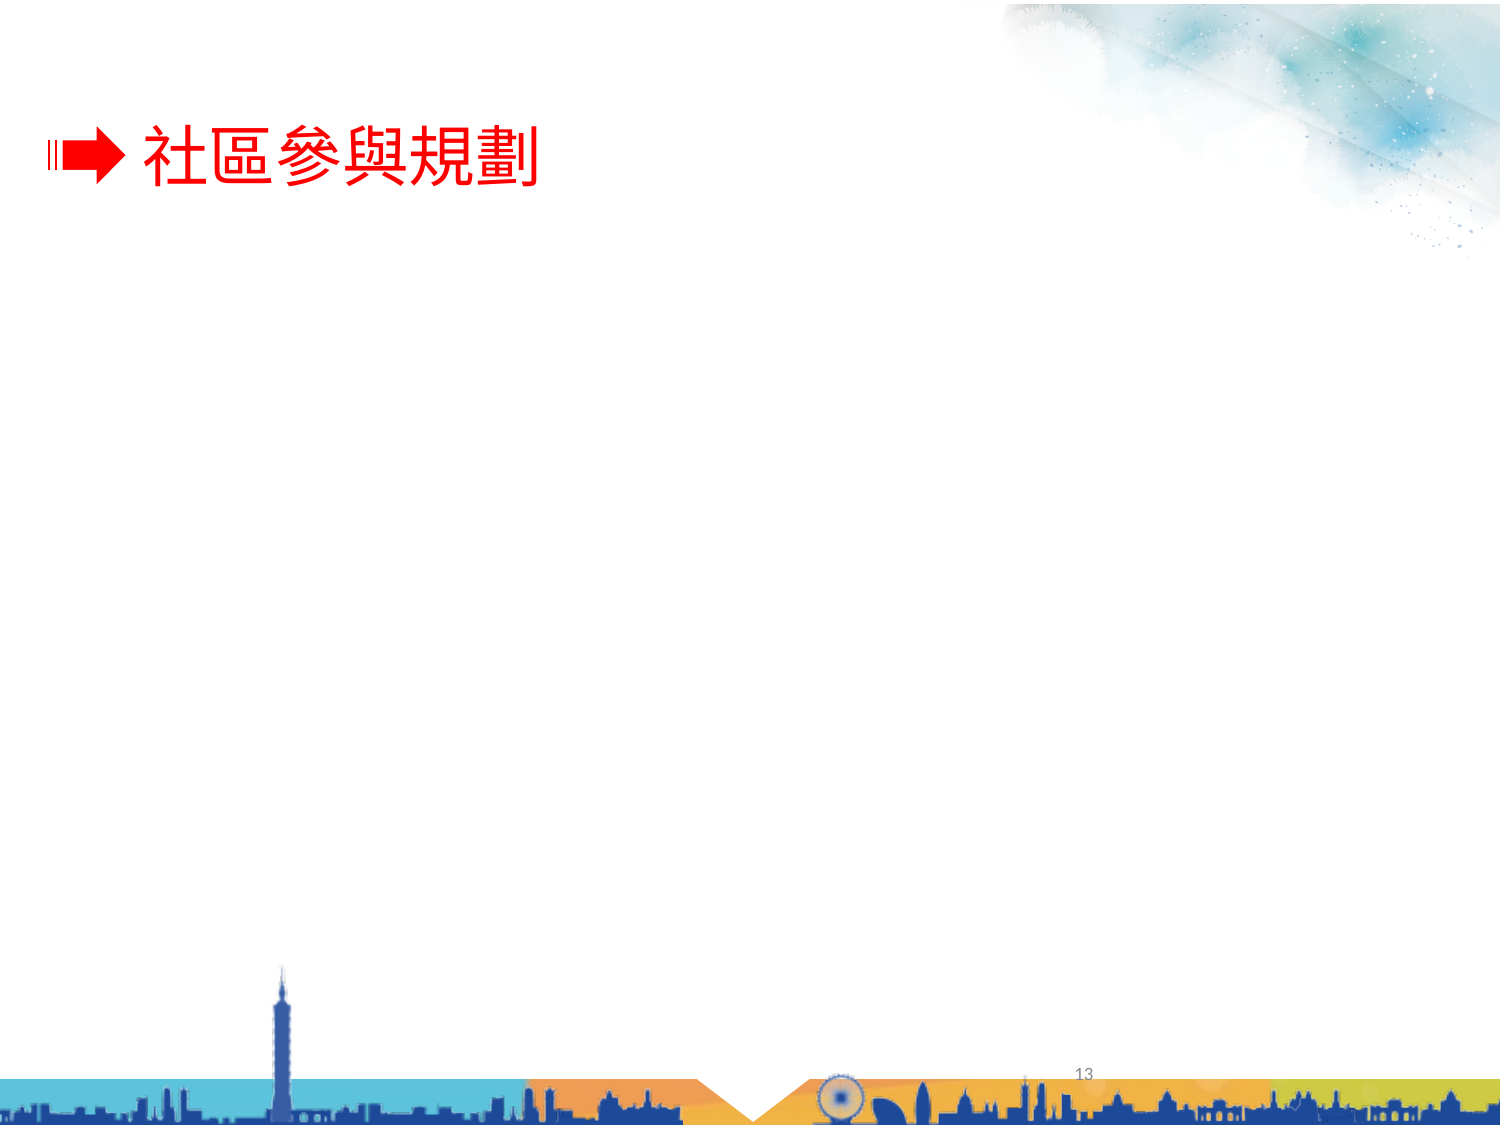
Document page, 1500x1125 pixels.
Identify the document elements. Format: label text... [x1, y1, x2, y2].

text_box [1059, 1042, 1397, 1103]
text_box [46, 139, 51, 171]
text_box [61, 123, 128, 188]
text_box [54, 139, 58, 171]
text_box 社區參與規劃 [127, 107, 1419, 202]
